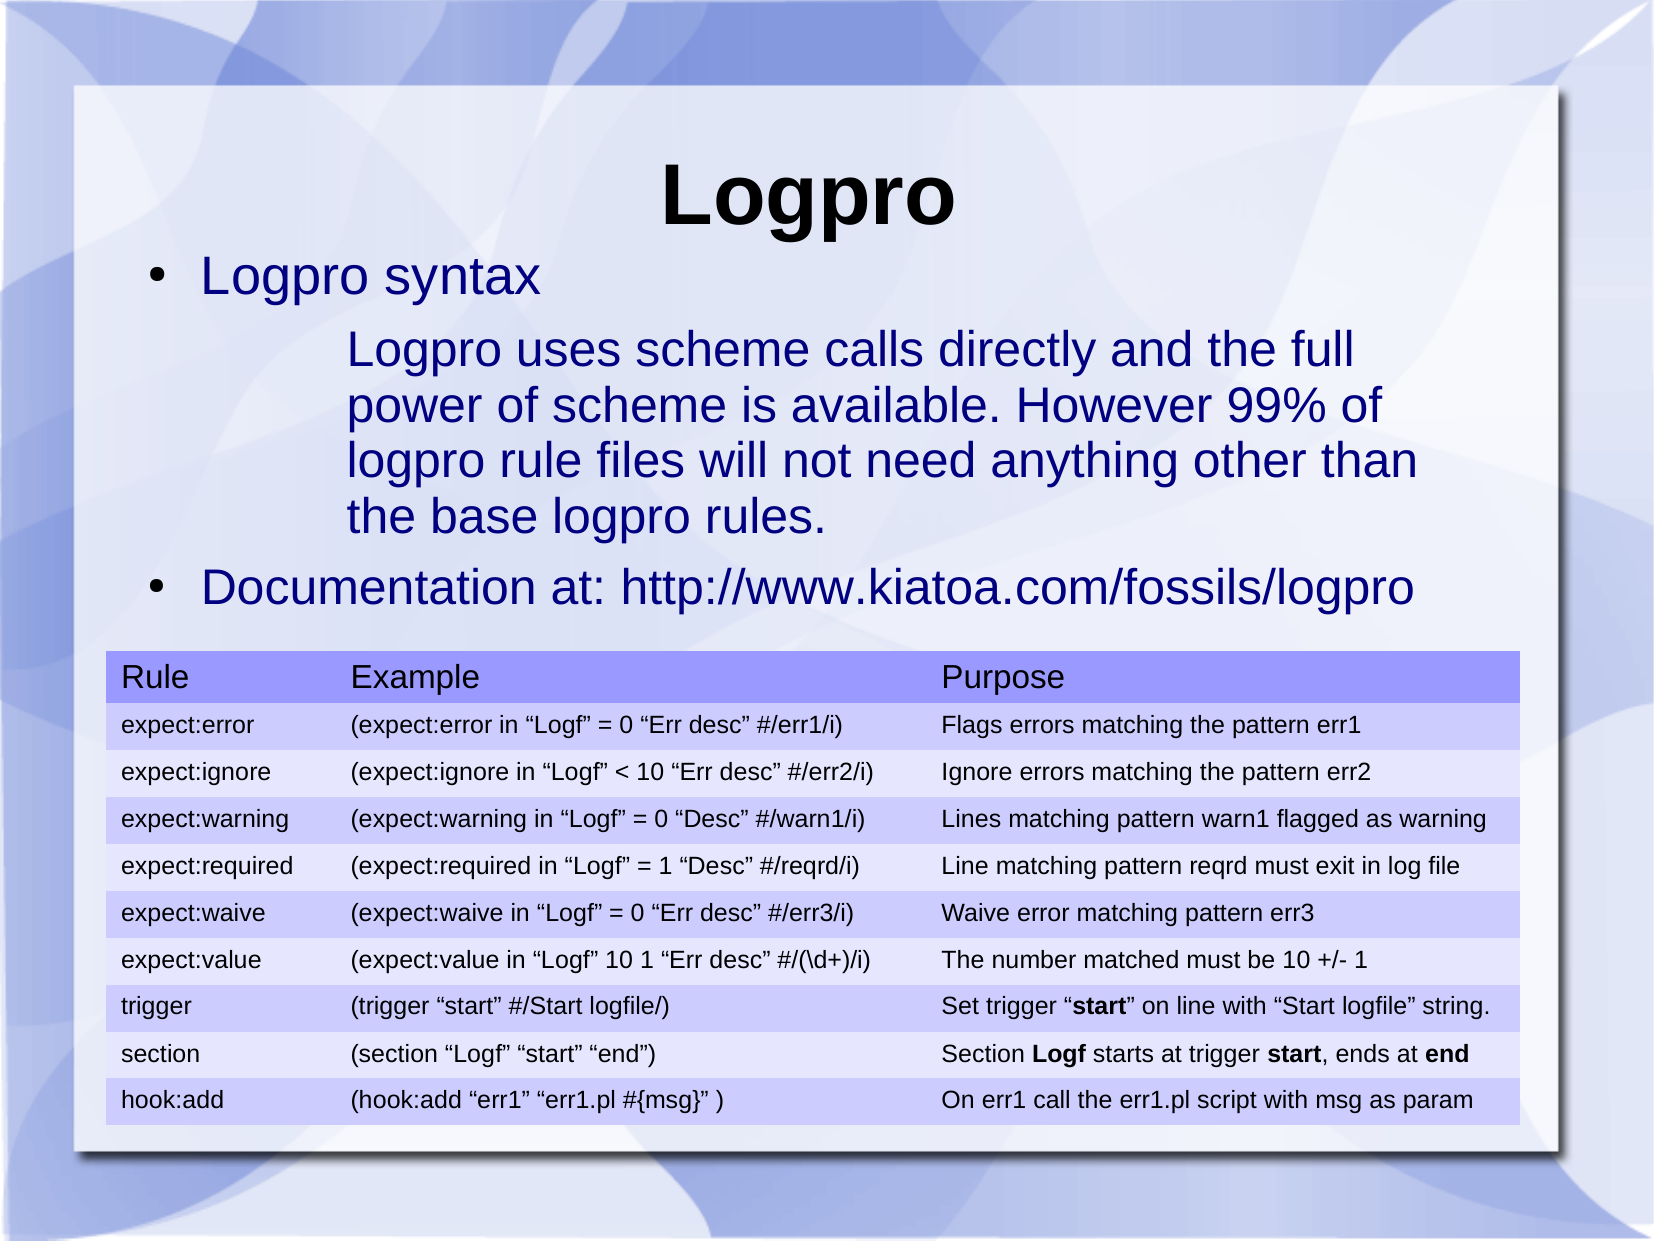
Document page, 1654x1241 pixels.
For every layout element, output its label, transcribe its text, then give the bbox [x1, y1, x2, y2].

table_cell (trigger “start” #/Start logfile/) [336, 985, 927, 1032]
table_cell (expect:ignore in “Logf” < 10 “Err desc” #/err2/i) [336, 750, 927, 797]
title Logpro [82, 90, 1536, 298]
table_cell Flags errors matching the pattern err1 [927, 703, 1520, 750]
table_cell The number matched must be 10 +/- 1 [927, 938, 1520, 985]
table_cell (expect:waive in “Logf” = 0 “Err desc” #/err3/i) [336, 891, 927, 938]
table_cell expect:warning [106, 797, 336, 844]
table_cell hook:add [106, 1078, 336, 1125]
table_cell Line matching pattern reqrd must exit in log file [927, 844, 1520, 891]
table_cell (expect:error in “Logf” = 0 “Err desc” #/err1/i) [336, 703, 927, 750]
table_cell expect:error [106, 703, 336, 750]
table_cell Lines matching pattern warn1 flagged as warning [927, 797, 1520, 844]
table_header Purpose [927, 651, 1520, 703]
table_cell trigger [106, 985, 336, 1032]
table_header Rule [106, 651, 336, 703]
table_header Example [336, 651, 927, 703]
table_cell expect:value [106, 938, 336, 985]
table_cell (expect:required in “Logf” = 1 “Desc” #/reqrd/i) [336, 844, 927, 891]
picture [0, 0, 1654, 1241]
table_cell (section “Logf” “start” “end”) [336, 1032, 927, 1078]
table_cell expect:ignore [106, 750, 336, 797]
table_cell Ignore errors matching the pattern err2 [927, 750, 1520, 797]
table_cell section [106, 1032, 336, 1078]
table_cell Waive error matching pattern err3 [927, 891, 1520, 938]
table_cell (expect:value in “Logf” 10 1 “Err desc” #/(\d+)/i) [336, 938, 927, 985]
table_cell Section Logf starts at trigger start, ends at end [927, 1032, 1520, 1078]
list Logpro syntax Logpro uses scheme calls directly and the full power of scheme is available. However 99% of logpro rule files will not need anything other than the base logpro rules. Documentation at: http://www.kiatoa.com/fossils/logpro [129, 245, 1489, 616]
table_cell Set trigger “start” on line with “Start logfile” string. [927, 985, 1520, 1032]
table_cell (hook:add “err1” “err1.pl #{msg}” ) [336, 1078, 927, 1125]
table_cell (expect:warning in “Logf” = 0 “Desc” #/warn1/i) [336, 797, 927, 844]
table_cell expect:required [106, 844, 336, 891]
table_cell On err1 call the err1.pl script with msg as param [927, 1078, 1520, 1125]
table_cell expect:waive [106, 891, 336, 938]
